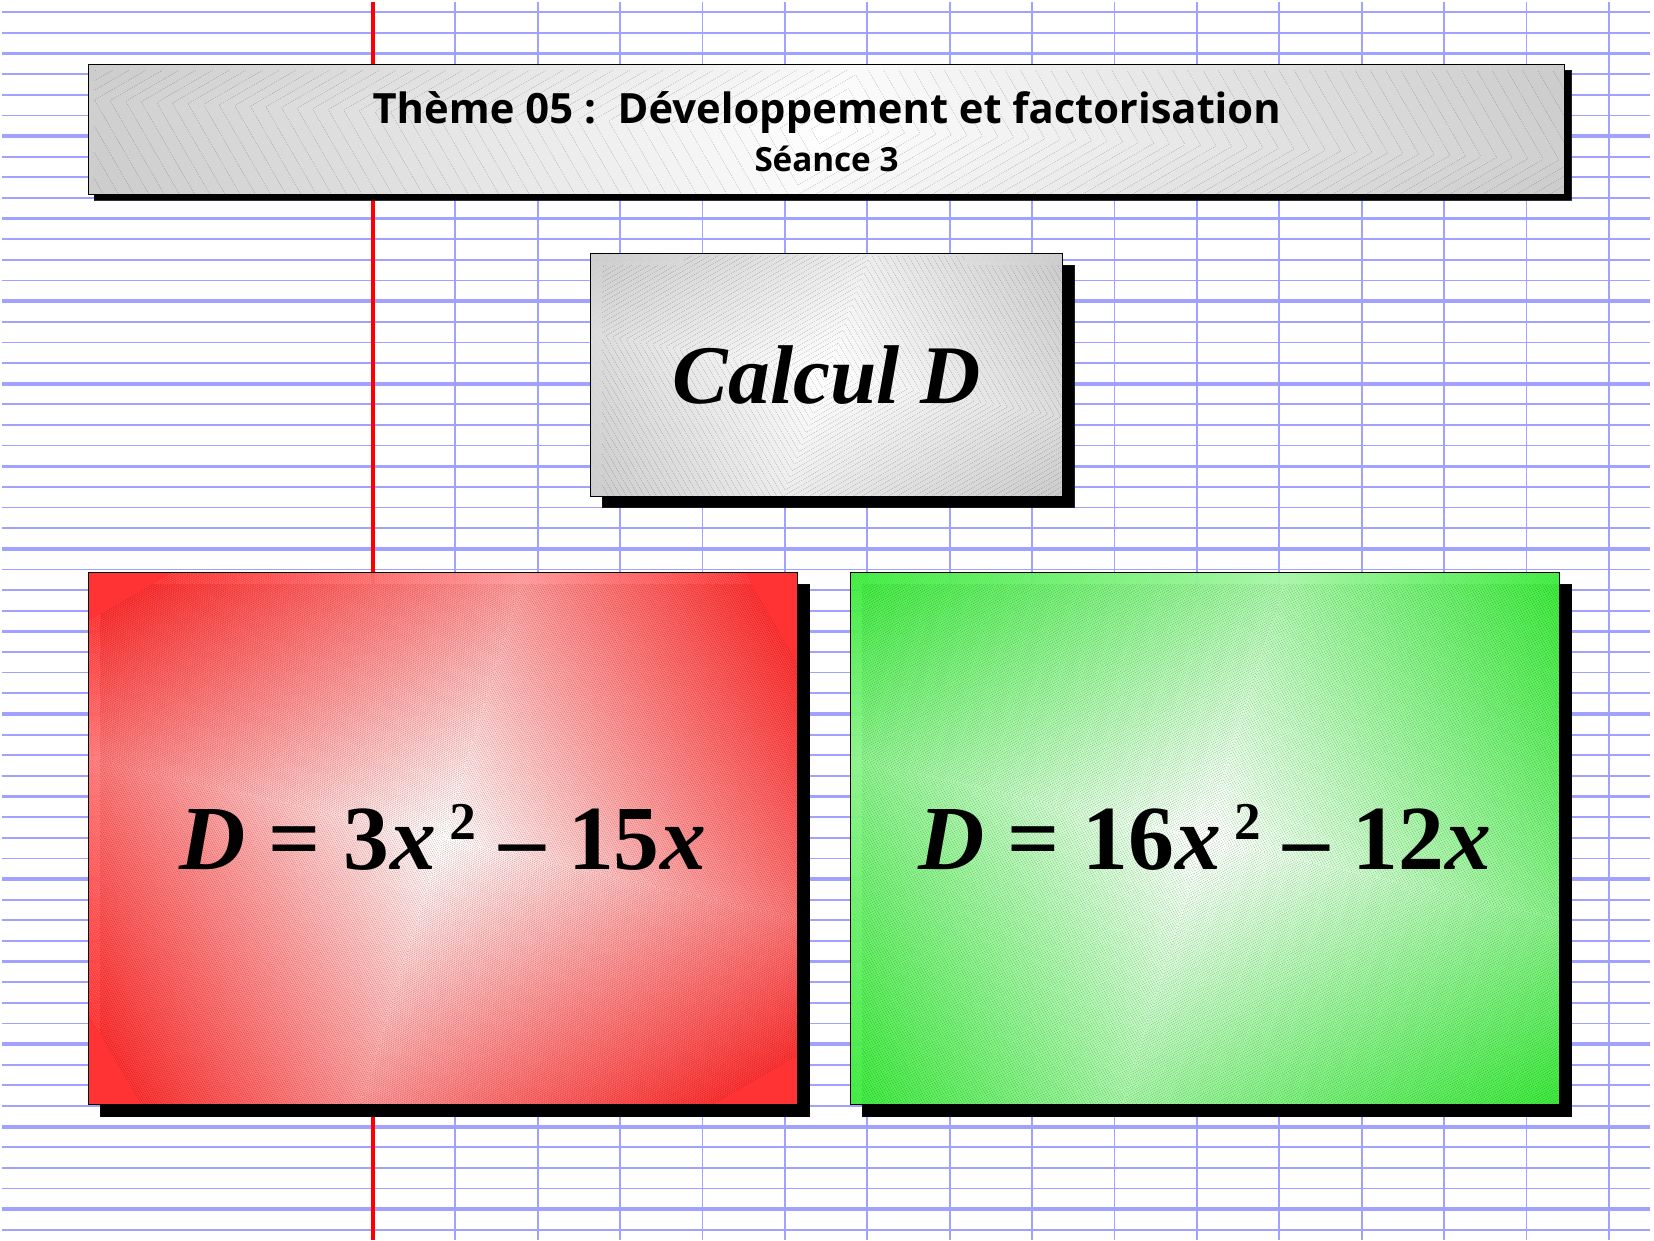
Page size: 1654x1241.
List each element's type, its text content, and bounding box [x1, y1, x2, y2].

text_box D = 3x 2 – 15x [88, 572, 798, 1105]
text_box Thème 05 : Développement et factorisation Séance 3 [88, 64, 1565, 195]
text_box Calcul D [590, 253, 1063, 497]
picture [0, 0, 1654, 1241]
text_box D = 16x 2 – 12x [850, 572, 1560, 1105]
